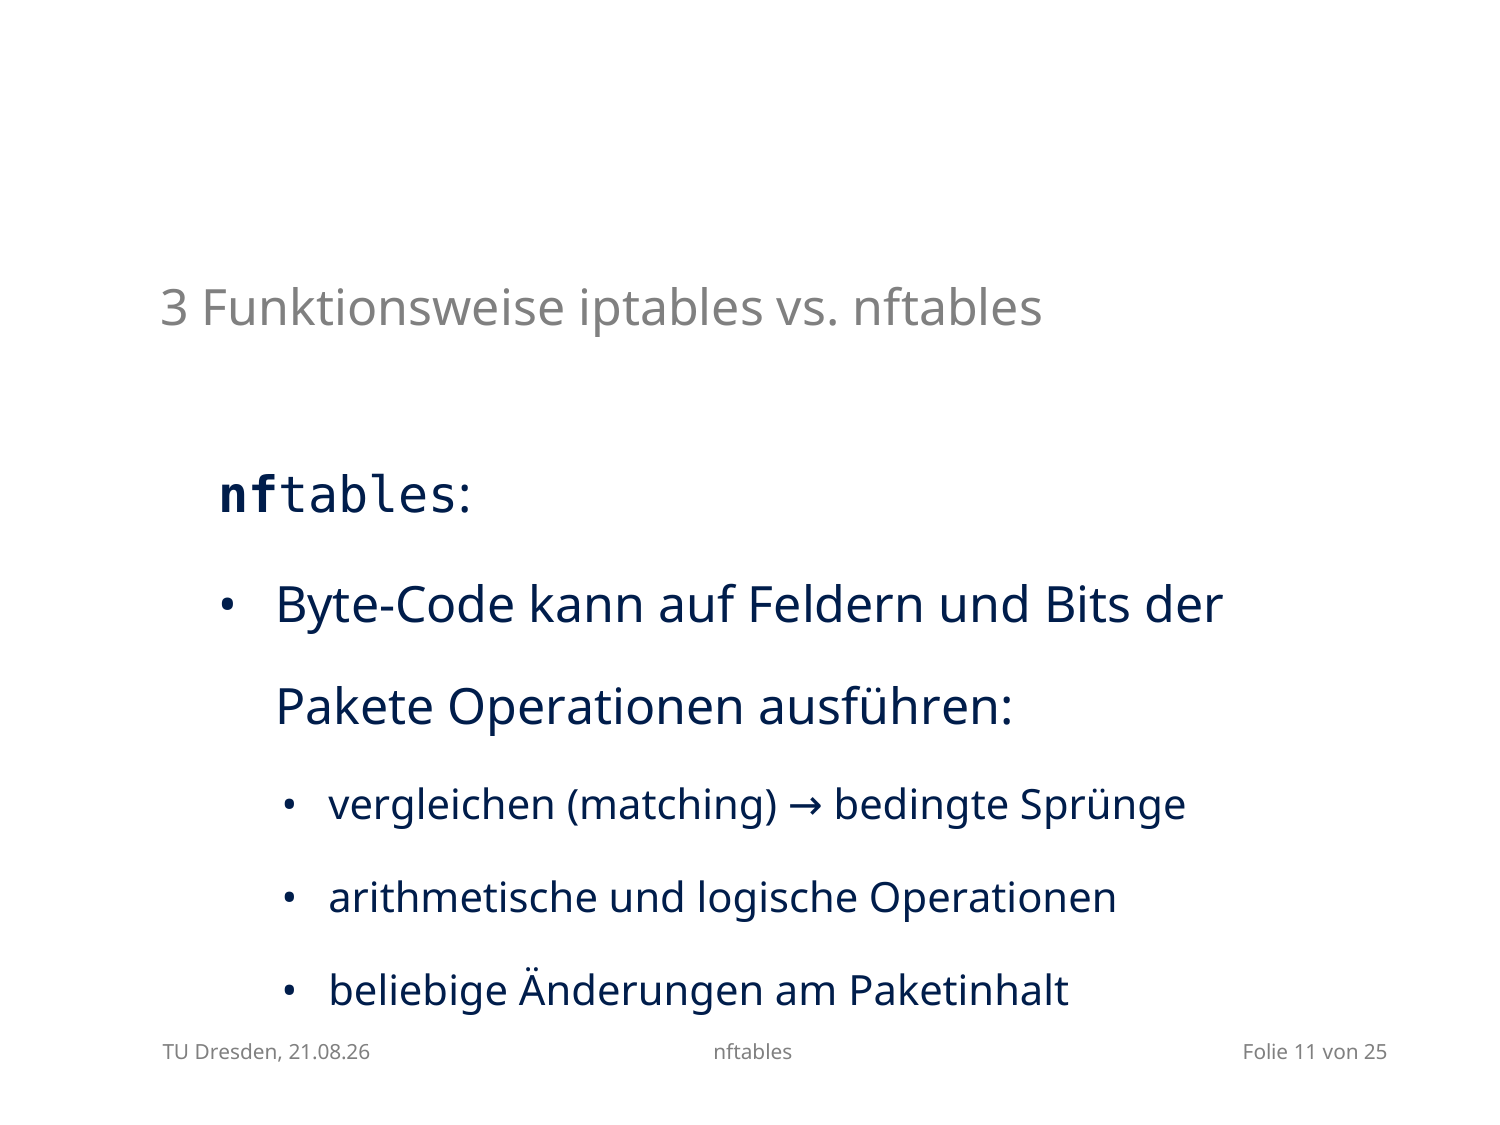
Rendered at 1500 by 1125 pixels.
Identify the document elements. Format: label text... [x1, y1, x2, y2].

title 3 Funktionsweise iptables vs. nftables [160, 238, 1392, 374]
list nftables: Byte-Code kann auf Feldern und Bits der Pakete Operationen ausführen: vergleichen (matching) → bedingte Sprünge arithmetische und logische Operationen beliebige Änderungen am Paketinhalt [162, 425, 1388, 1078]
